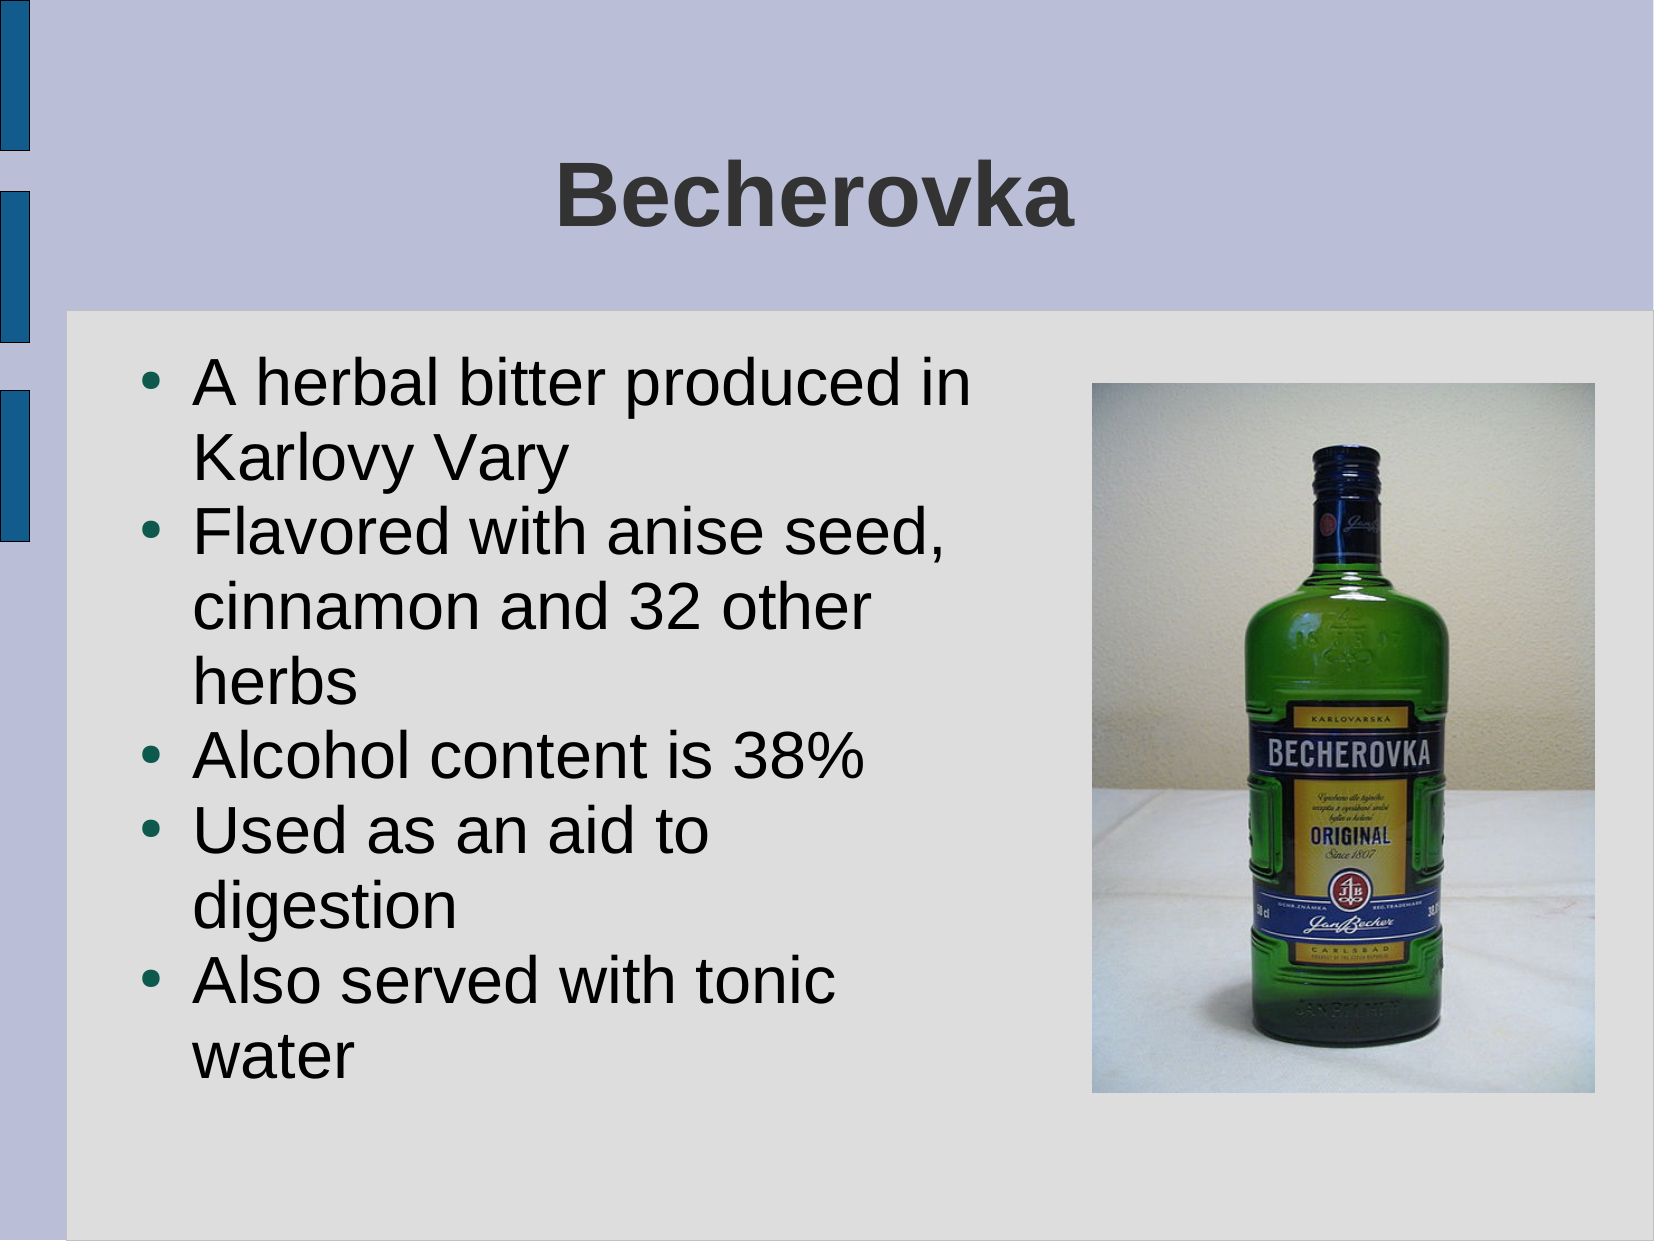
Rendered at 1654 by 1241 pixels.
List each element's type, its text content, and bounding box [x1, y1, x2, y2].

title Becherovka [121, 91, 1534, 299]
picture [1092, 383, 1595, 1093]
list A herbal bitter produced in Karlovy Vary Flavored with anise seed, cinnamon and 32 other herbs Alcohol content is 38% Used as an aid to digestion Also served with tonic water [121, 344, 975, 1127]
